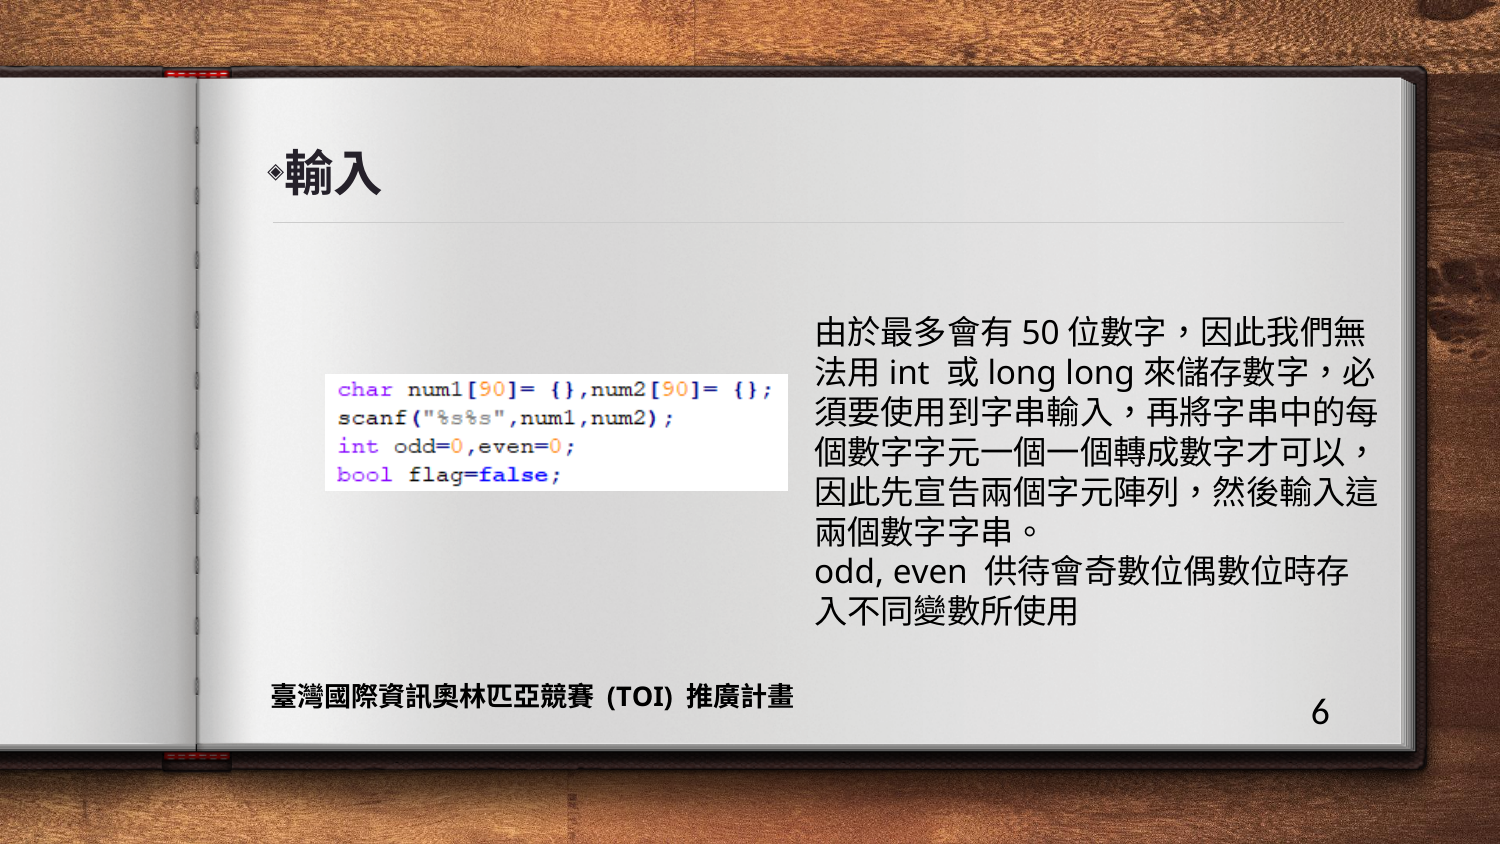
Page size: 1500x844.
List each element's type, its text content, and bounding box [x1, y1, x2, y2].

picture [325, 374, 788, 491]
list 輸入 [252, 126, 1194, 216]
text_box [1295, 672, 1386, 737]
text_box 由於最多會有50位數字，因此我們無法用int 或long long來儲存數字，必須要使用到字串輸入，再將字串中的每個數字字元一個一個轉成數字才可以，因此先宣告兩個字元陣列，然後輸入這兩個數字字串。 odd, even 供待會奇數位偶數位時存入不同變數所使用 [799, 303, 1397, 642]
